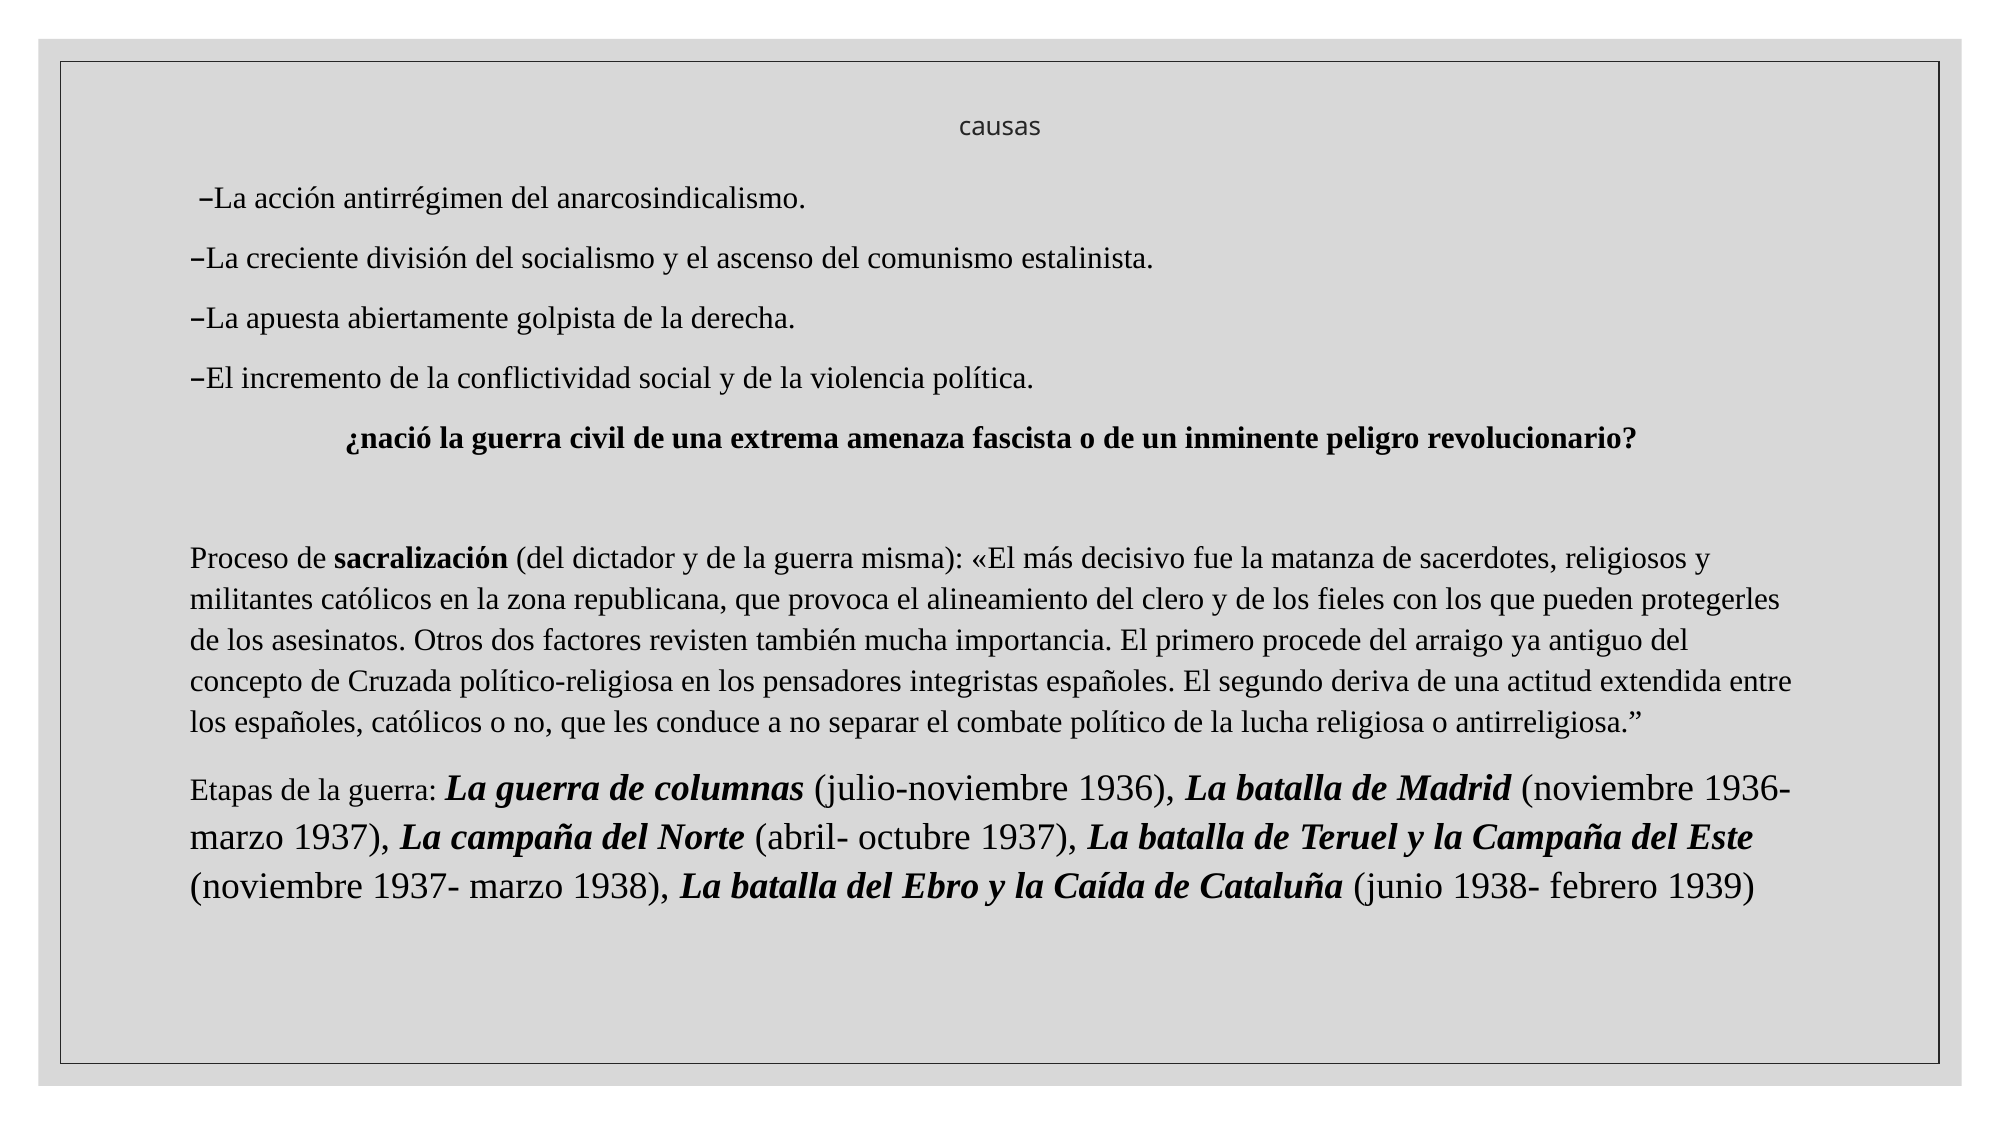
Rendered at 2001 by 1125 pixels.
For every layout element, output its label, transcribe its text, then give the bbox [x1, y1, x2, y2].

list –La acción antirrégimen del anarcosindicalismo. –La creciente división del socialismo y el ascenso del comunismo estalinista. –La apuesta abiertamente golpista de la derecha. –El incremento de la conflictividad social y de la violencia política. ¿nació la guerra civil de una extrema amenaza fascista o de un inminente peligro revolucionario? Proceso de sacralizaciόn (del dictador y de la guerra misma): «El más decisivo fue la matanza de sacerdotes, religiosos y militantes católicos en la zona republicana, que provoca el alineamiento del clero y de los fieles con los que pueden protegerles de los asesinatos. Otros dos factores revisten también mucha importancia. El primero procede del arraigo ya antiguo del concepto de Cruzada político-religiosa en los pensadores integristas españoles. El segundo deriva de una actitud extendida entre los españoles, católicos o no, que les conduce a no separar el combate político de la lucha religiosa o antirreligiosa.” Etapas de la guerra: La guerra de columnas (julio-noviembre 1936), La batalla de Madrid (noviembre 1936- marzo 1937), La campaña del Norte (abril- octubre 1937), La batalla de Teruel y la Campaña del Este (noviembre 1937- marzo 1938), La batalla del Ebro y la Caída de Cataluña (junio 1938- febrero 1939) [174, 166, 1825, 977]
title causas [174, 105, 1825, 149]
